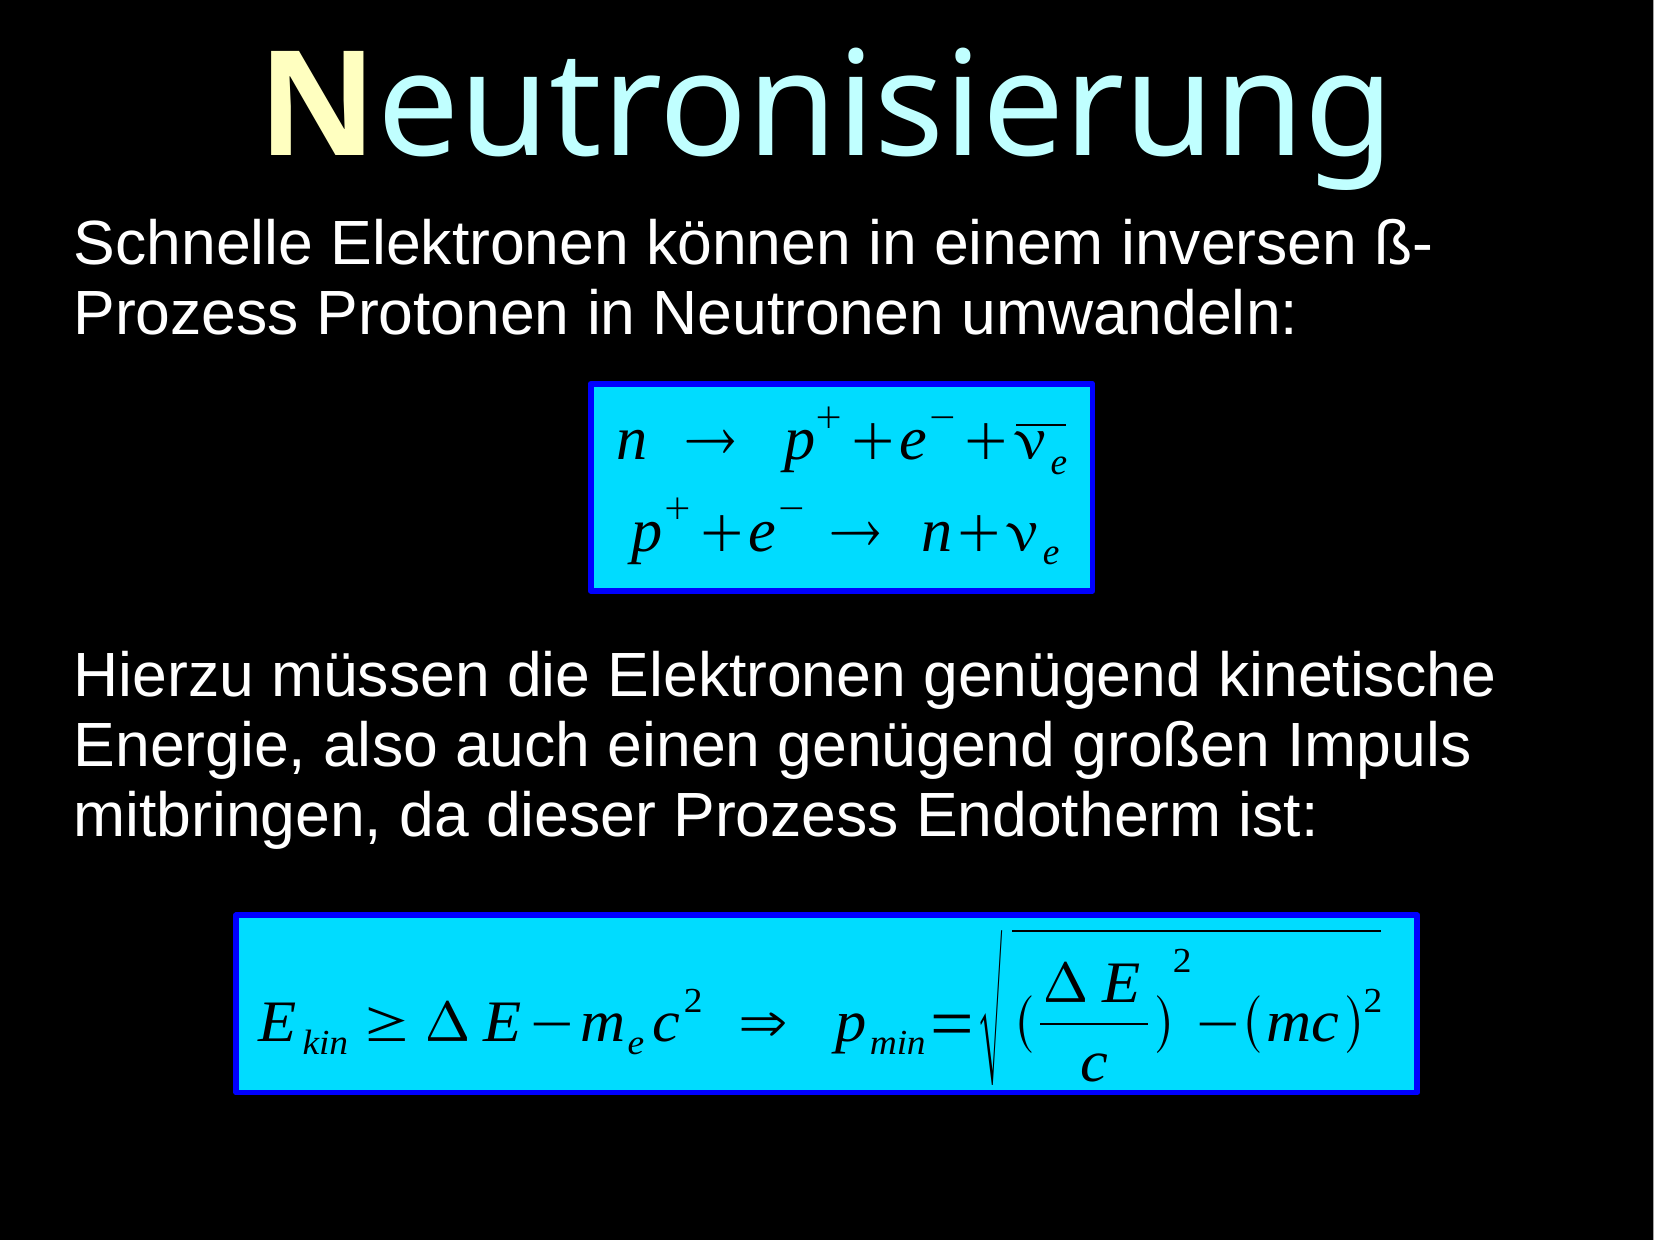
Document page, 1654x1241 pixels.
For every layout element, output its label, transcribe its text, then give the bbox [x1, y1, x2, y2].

text_box Schnelle Elektronen können in einem inversen ß-Prozess Protonen in Neutronen umwandeln: [59, 200, 1536, 355]
title Neutronisierung [82, 17, 1571, 180]
chart [248, 927, 1389, 1094]
text_box [590, 383, 1093, 591]
chart [608, 395, 1075, 575]
text_box [236, 915, 1418, 1093]
text_box Hierzu müssen die Elektronen genügend kinetische Energie, also auch einen genügend großen Impuls mitbringen, da dieser Prozess Endotherm ist: [59, 632, 1536, 857]
